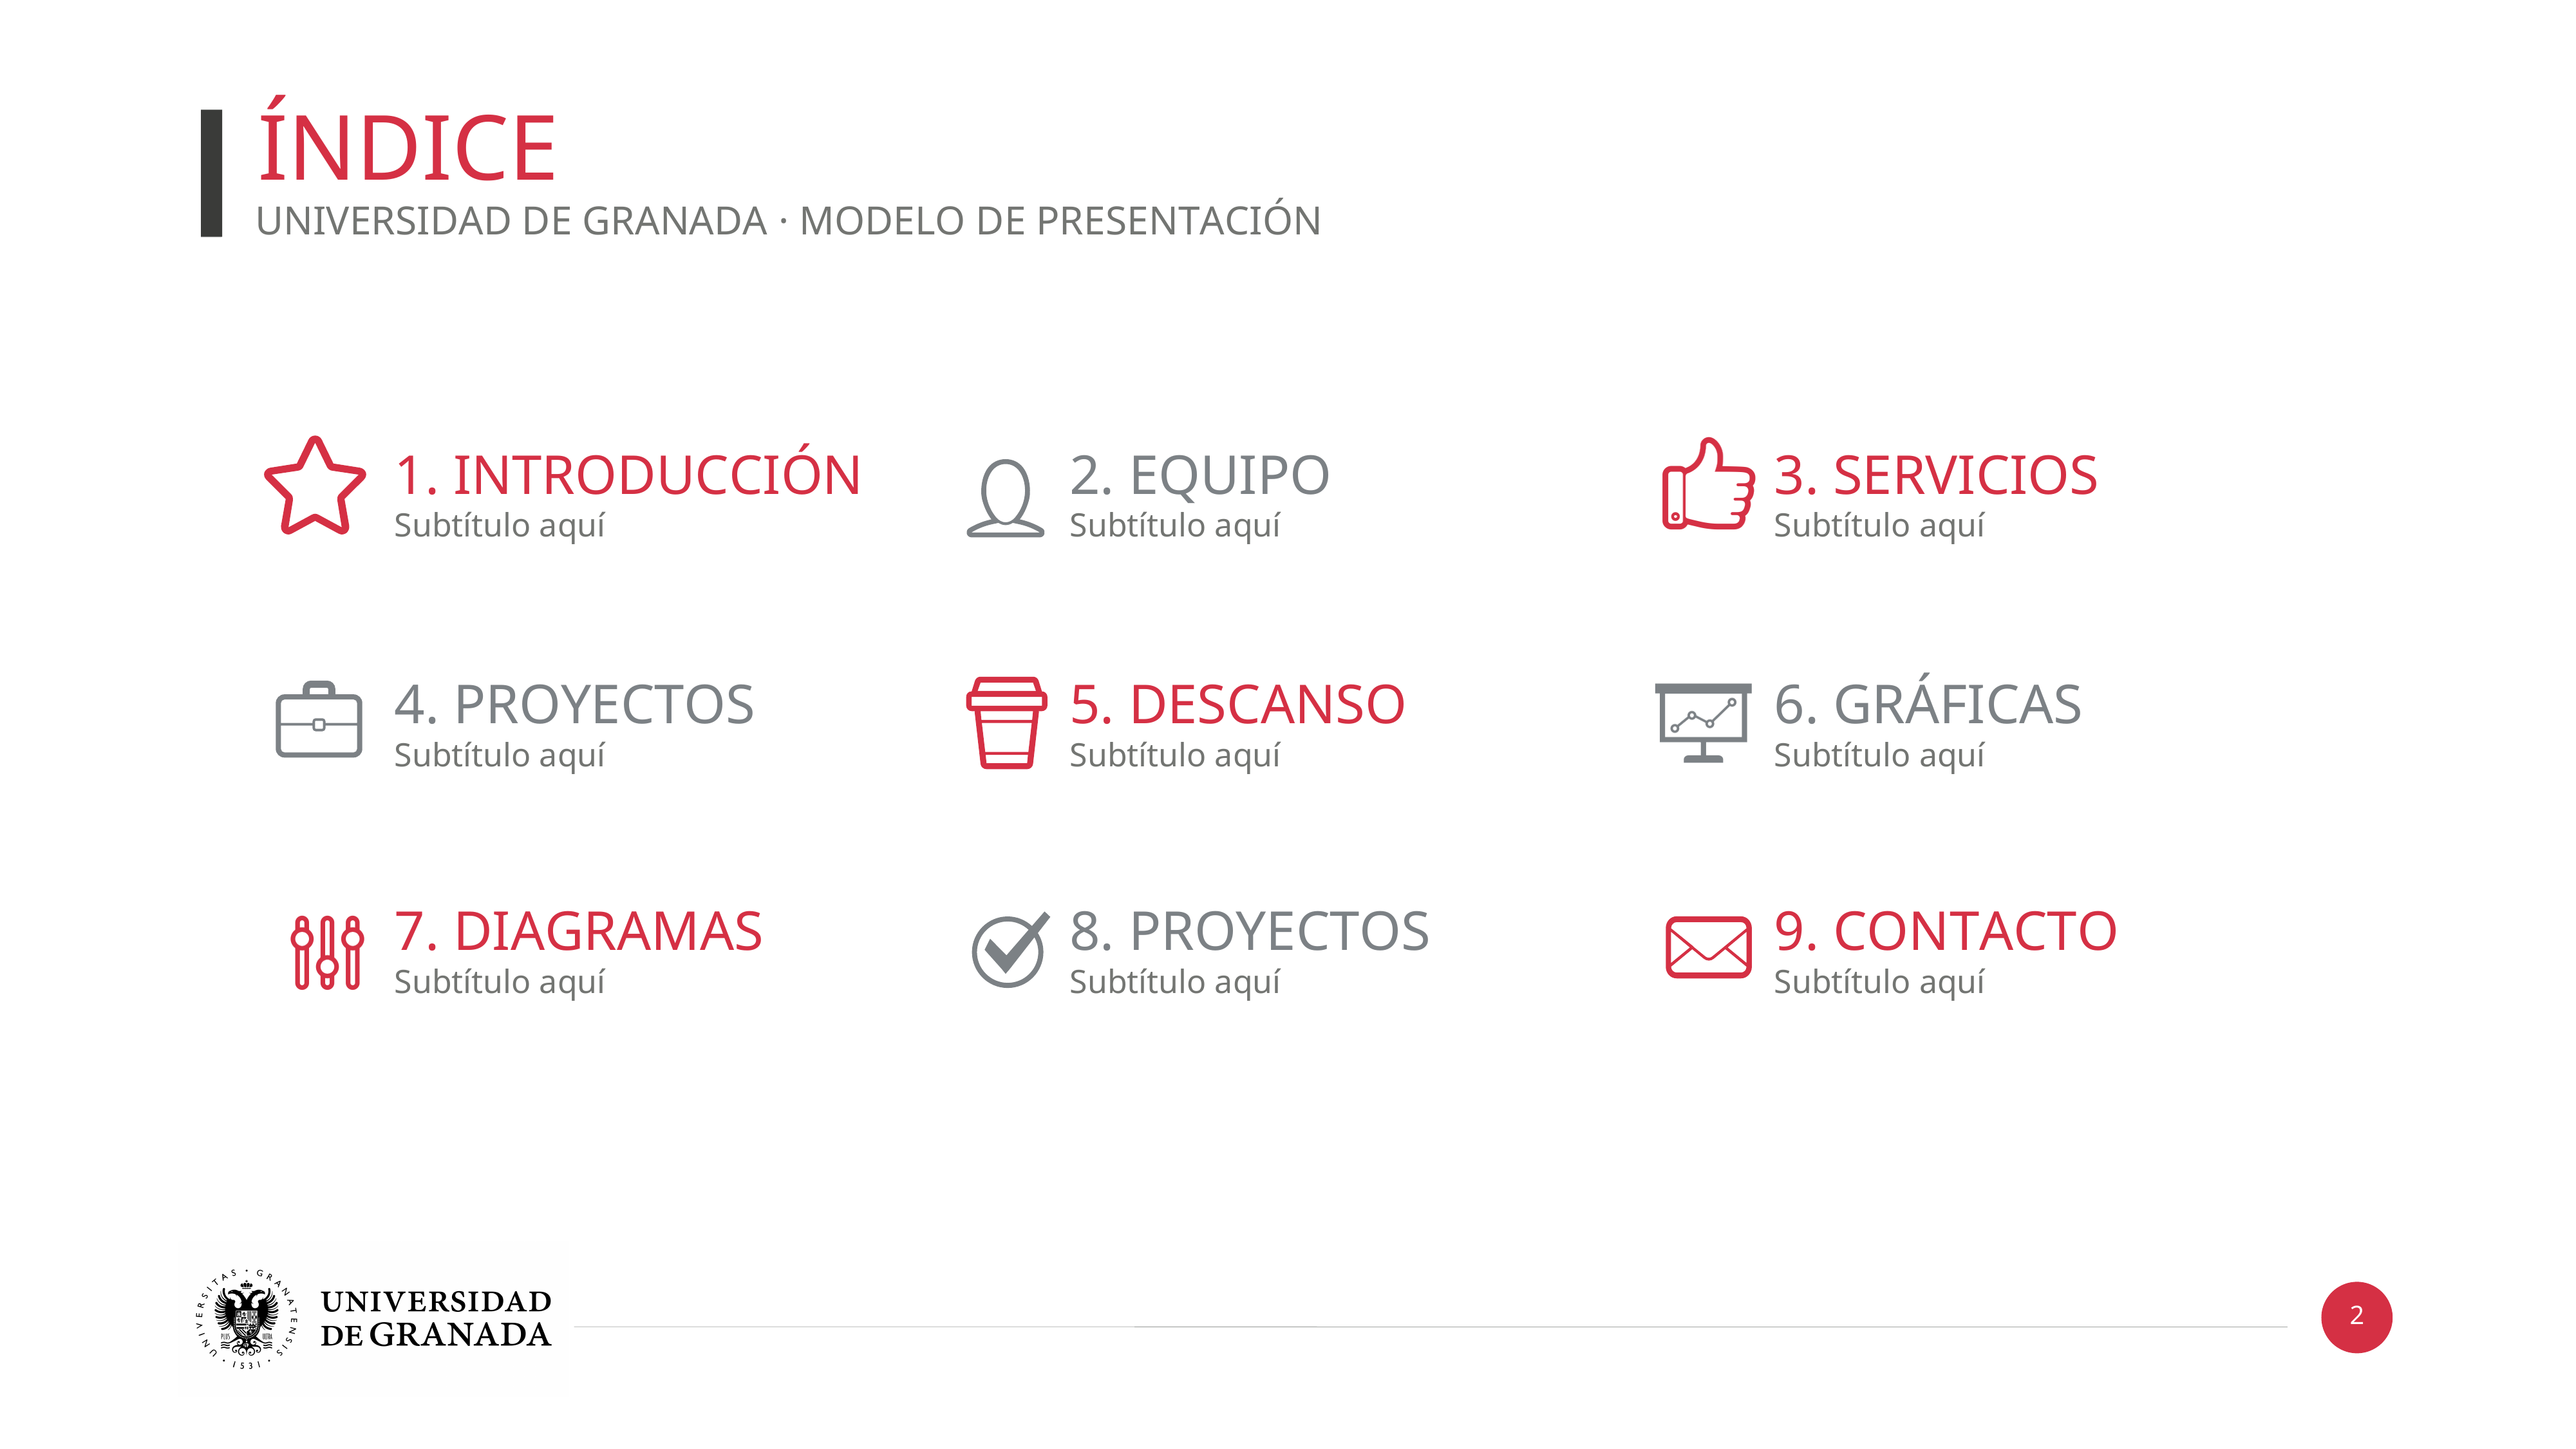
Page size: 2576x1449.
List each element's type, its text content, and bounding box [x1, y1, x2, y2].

text_box 4. PROYECTOS Subtítulo aquí [384, 665, 939, 779]
text_box 9. CONTACTO Subtítulo aquí [1764, 891, 2319, 1005]
text_box [1666, 916, 1752, 979]
text_box ÍNDICE [248, 85, 2402, 204]
picture [1655, 683, 1753, 763]
text_box [972, 911, 1051, 989]
picture [178, 1241, 569, 1397]
text_box 5. DESCANSO Subtítulo aquí [1060, 665, 1615, 779]
text_box [276, 680, 362, 758]
text_box [201, 109, 223, 237]
text_box 1. INTRODUCCIÓN Subtítulo aquí [384, 435, 939, 549]
text_box UNIVERSIDAD DE GRANADA · MODELO DE PRESENTACIÓN [245, 191, 2400, 247]
text_box [966, 676, 1048, 770]
picture [1662, 437, 1756, 530]
text_box 7. DIAGRAMAS Subtítulo aquí [384, 891, 939, 1005]
text_box [966, 459, 1045, 538]
text_box [264, 435, 366, 535]
text_box 2. EQUIPO Subtítulo aquí [1060, 435, 1615, 549]
text_box <número> [2308, 1278, 2407, 1356]
text_box 6. GRÁFICAS Subtítulo aquí [1764, 665, 2319, 779]
picture [290, 915, 365, 991]
text_box 3. SERVICIOS Subtítulo aquí [1764, 435, 2319, 549]
text_box 8. PROYECTOS Subtítulo aquí [1060, 891, 1615, 1005]
